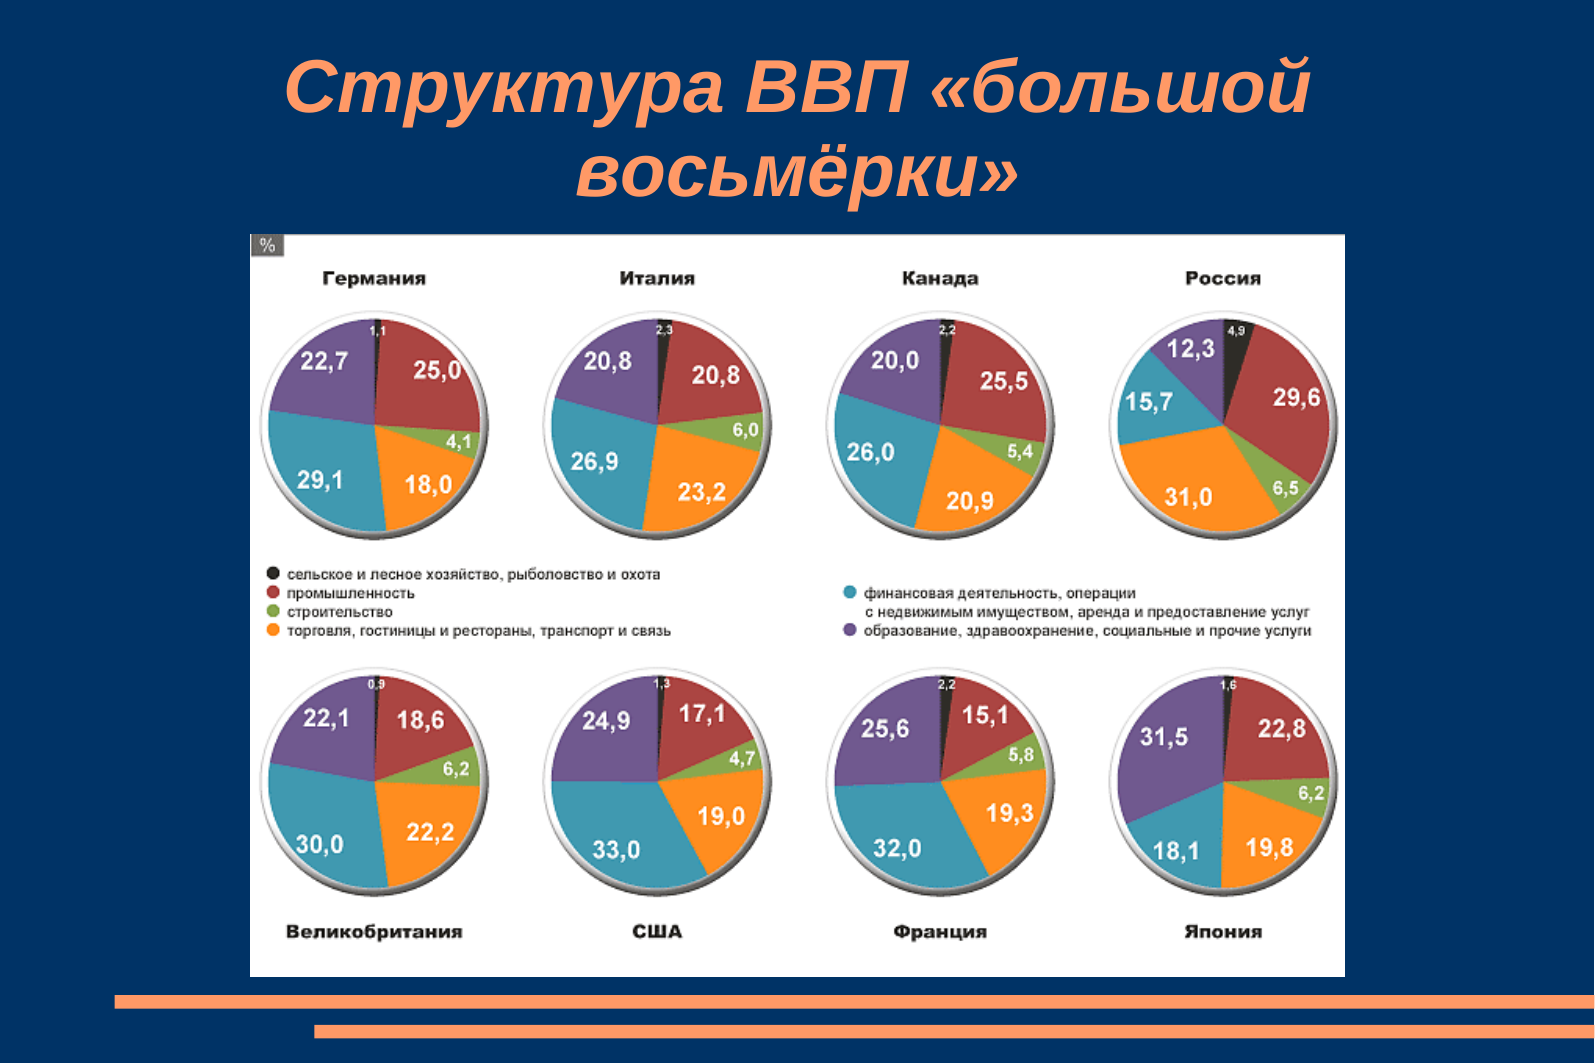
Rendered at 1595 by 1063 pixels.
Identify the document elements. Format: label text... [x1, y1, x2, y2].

title Структура ВВП «большой восьмёрки» [117, 39, 1479, 218]
picture [250, 234, 1345, 977]
